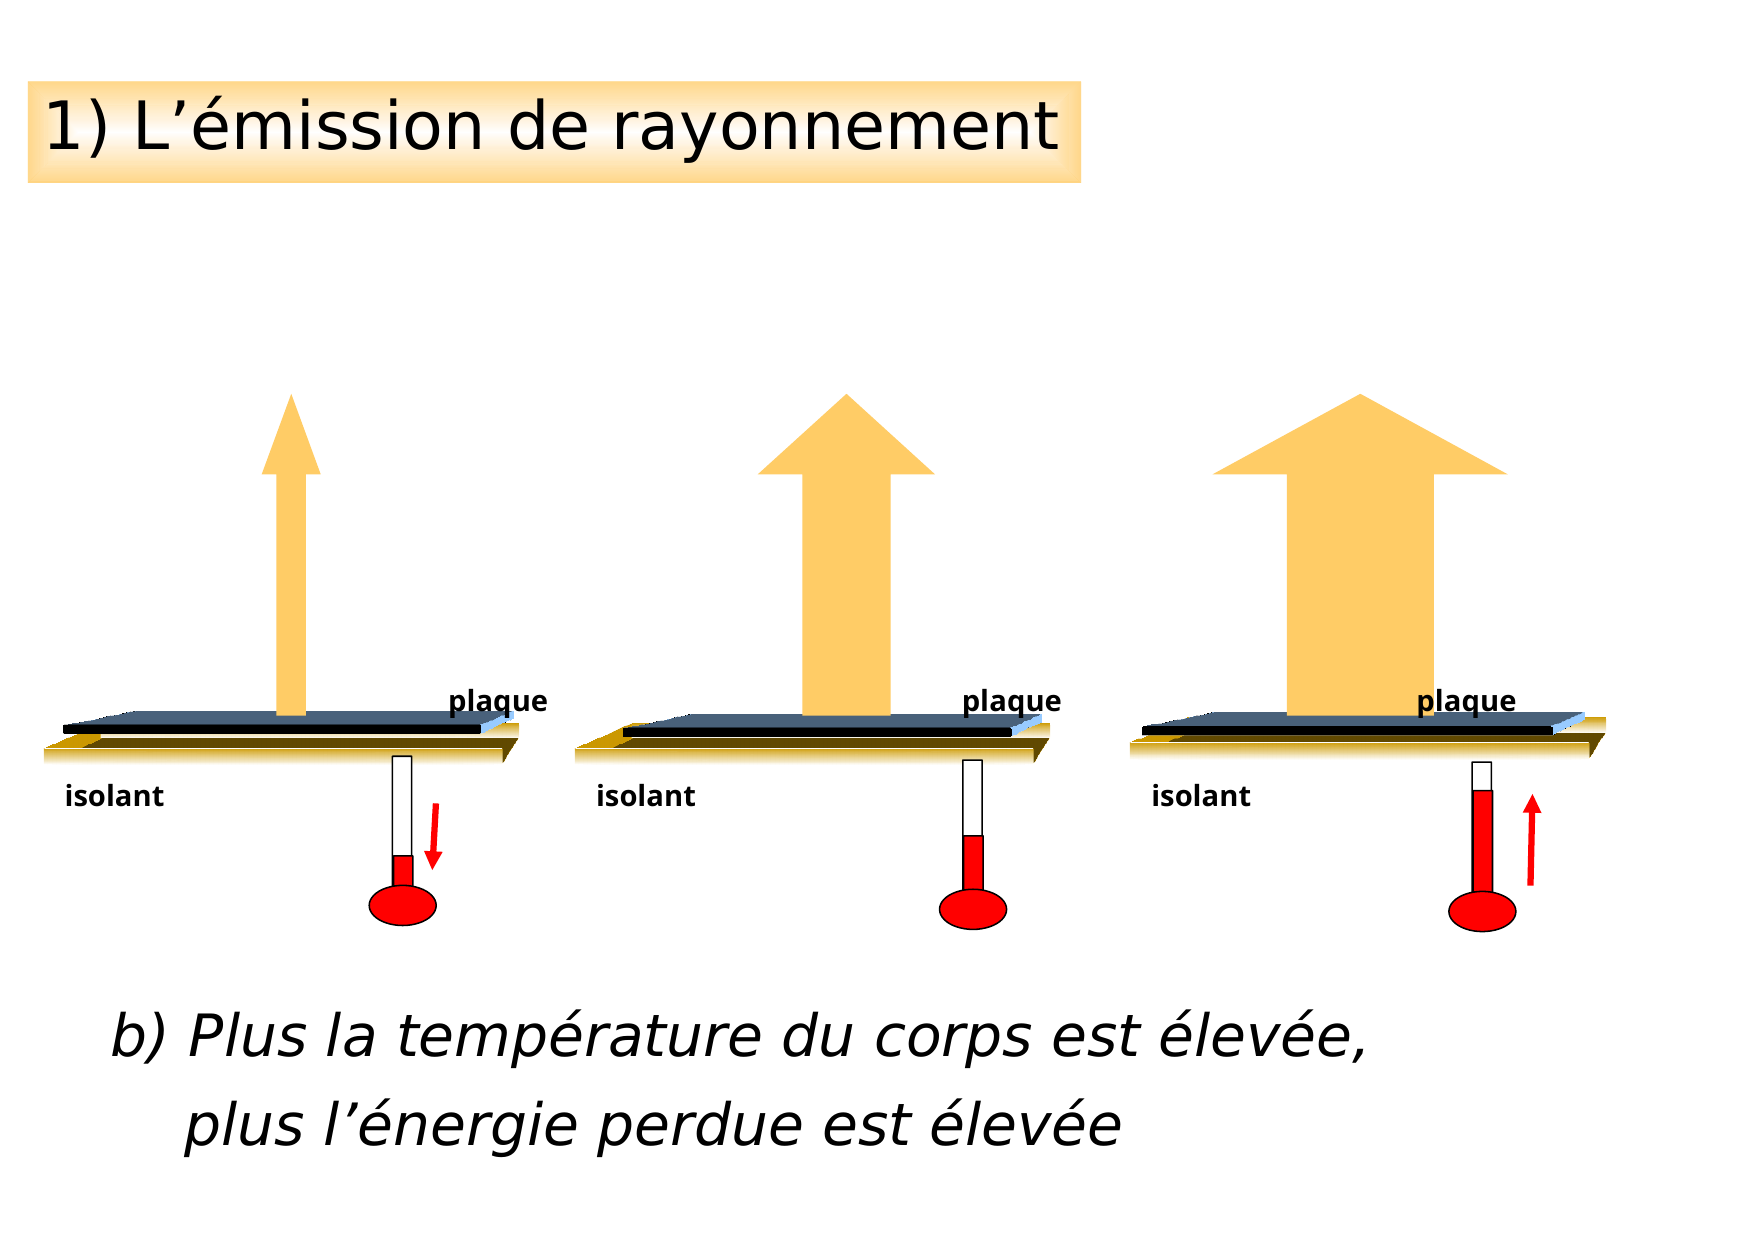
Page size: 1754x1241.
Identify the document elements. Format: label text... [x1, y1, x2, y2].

text_box [261, 393, 321, 716]
text_box plaque [433, 673, 685, 748]
picture [570, 706, 1055, 775]
text_box [1212, 393, 1508, 716]
text_box [1448, 762, 1516, 932]
text_box 1) L’émission de rayonnement [27, 81, 1080, 183]
text_box [939, 760, 1007, 930]
text_box isolant [49, 767, 302, 843]
text_box [757, 393, 936, 716]
text_box plaque [1401, 673, 1654, 748]
picture [1125, 704, 1611, 770]
text_box plaque [947, 673, 1199, 748]
text_box b) Plus la température du corps est élevée, plus l’énergie perdue est élevée [95, 996, 1584, 1148]
text_box [369, 756, 437, 926]
text_box isolant [1136, 767, 1389, 843]
text_box isolant [581, 767, 833, 843]
picture [39, 702, 524, 775]
